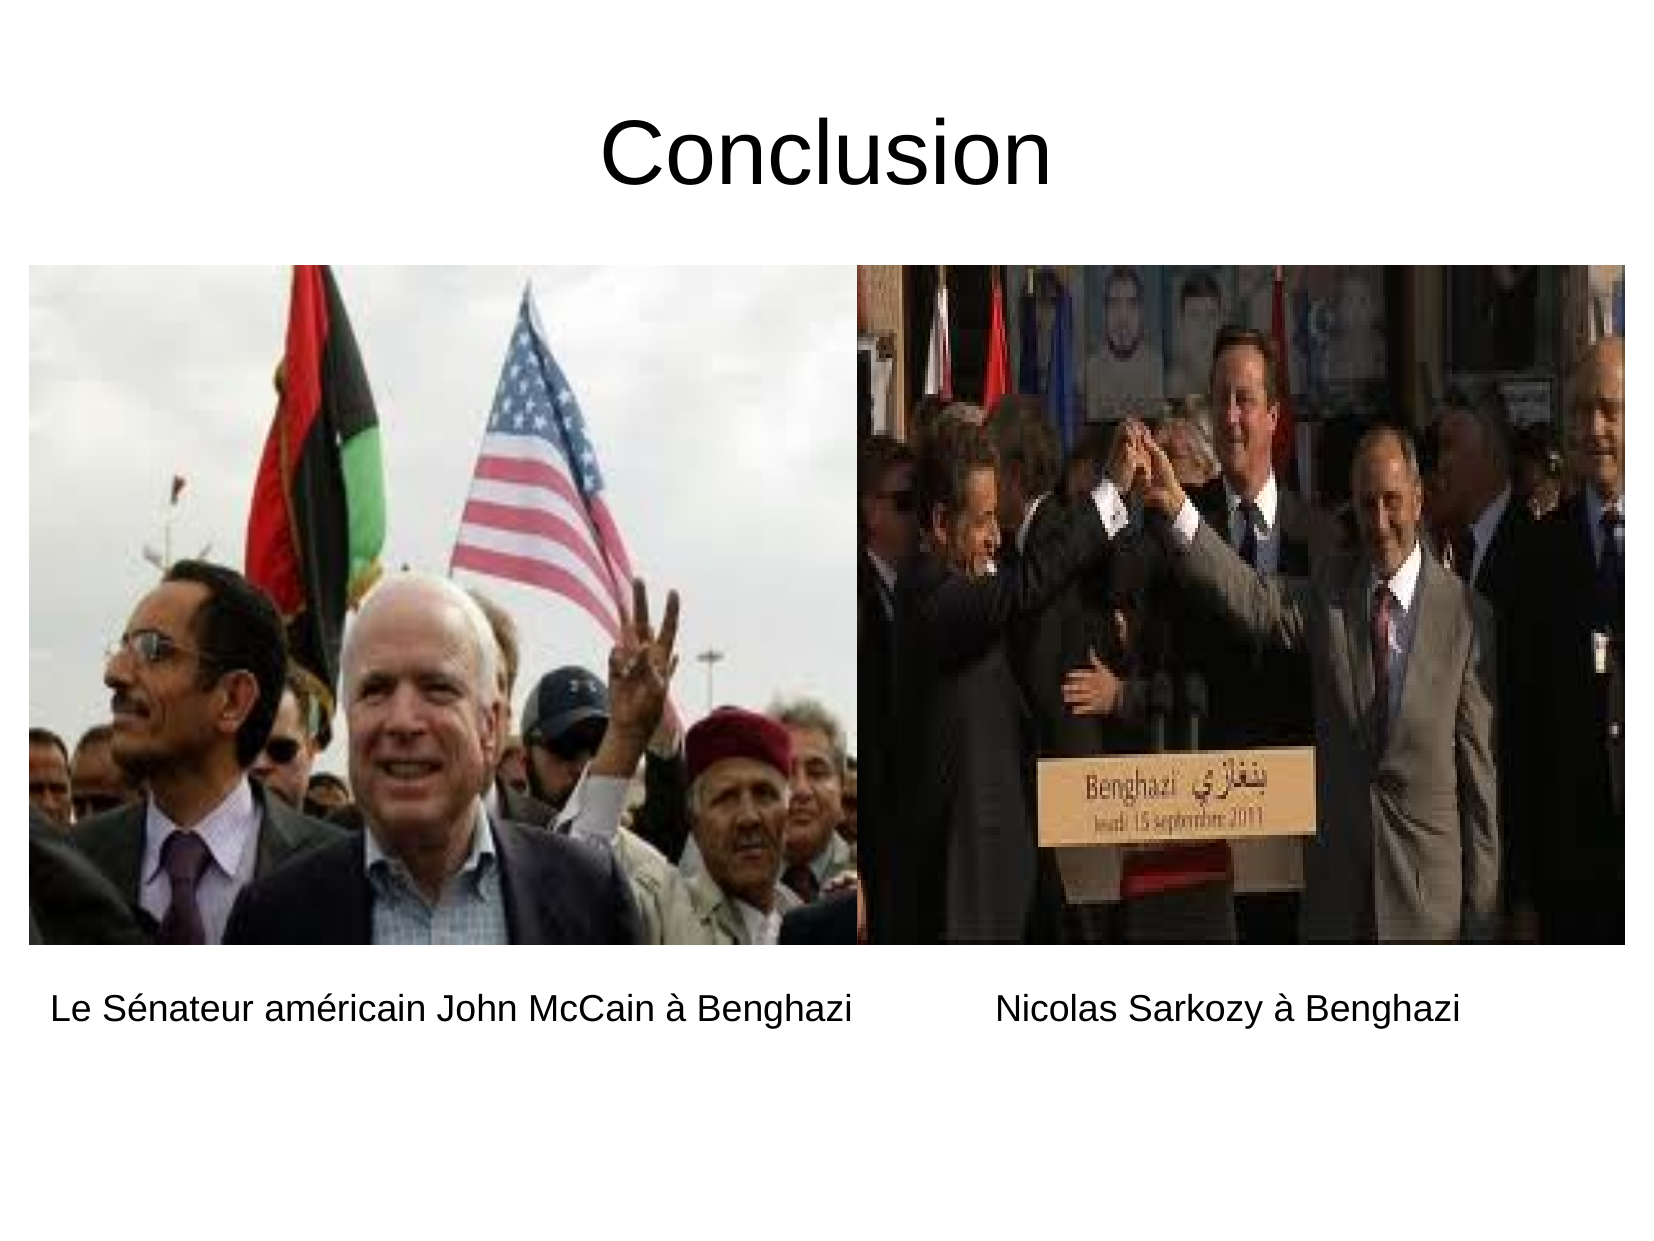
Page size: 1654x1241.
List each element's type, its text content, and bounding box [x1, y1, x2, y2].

title Conclusion [82, 49, 1571, 257]
text_box Le Sénateur américain John McCain à Benghazi [29, 974, 886, 1044]
text_box Nicolas Sarkozy à Benghazi [974, 974, 1565, 1044]
picture [29, 265, 1625, 945]
